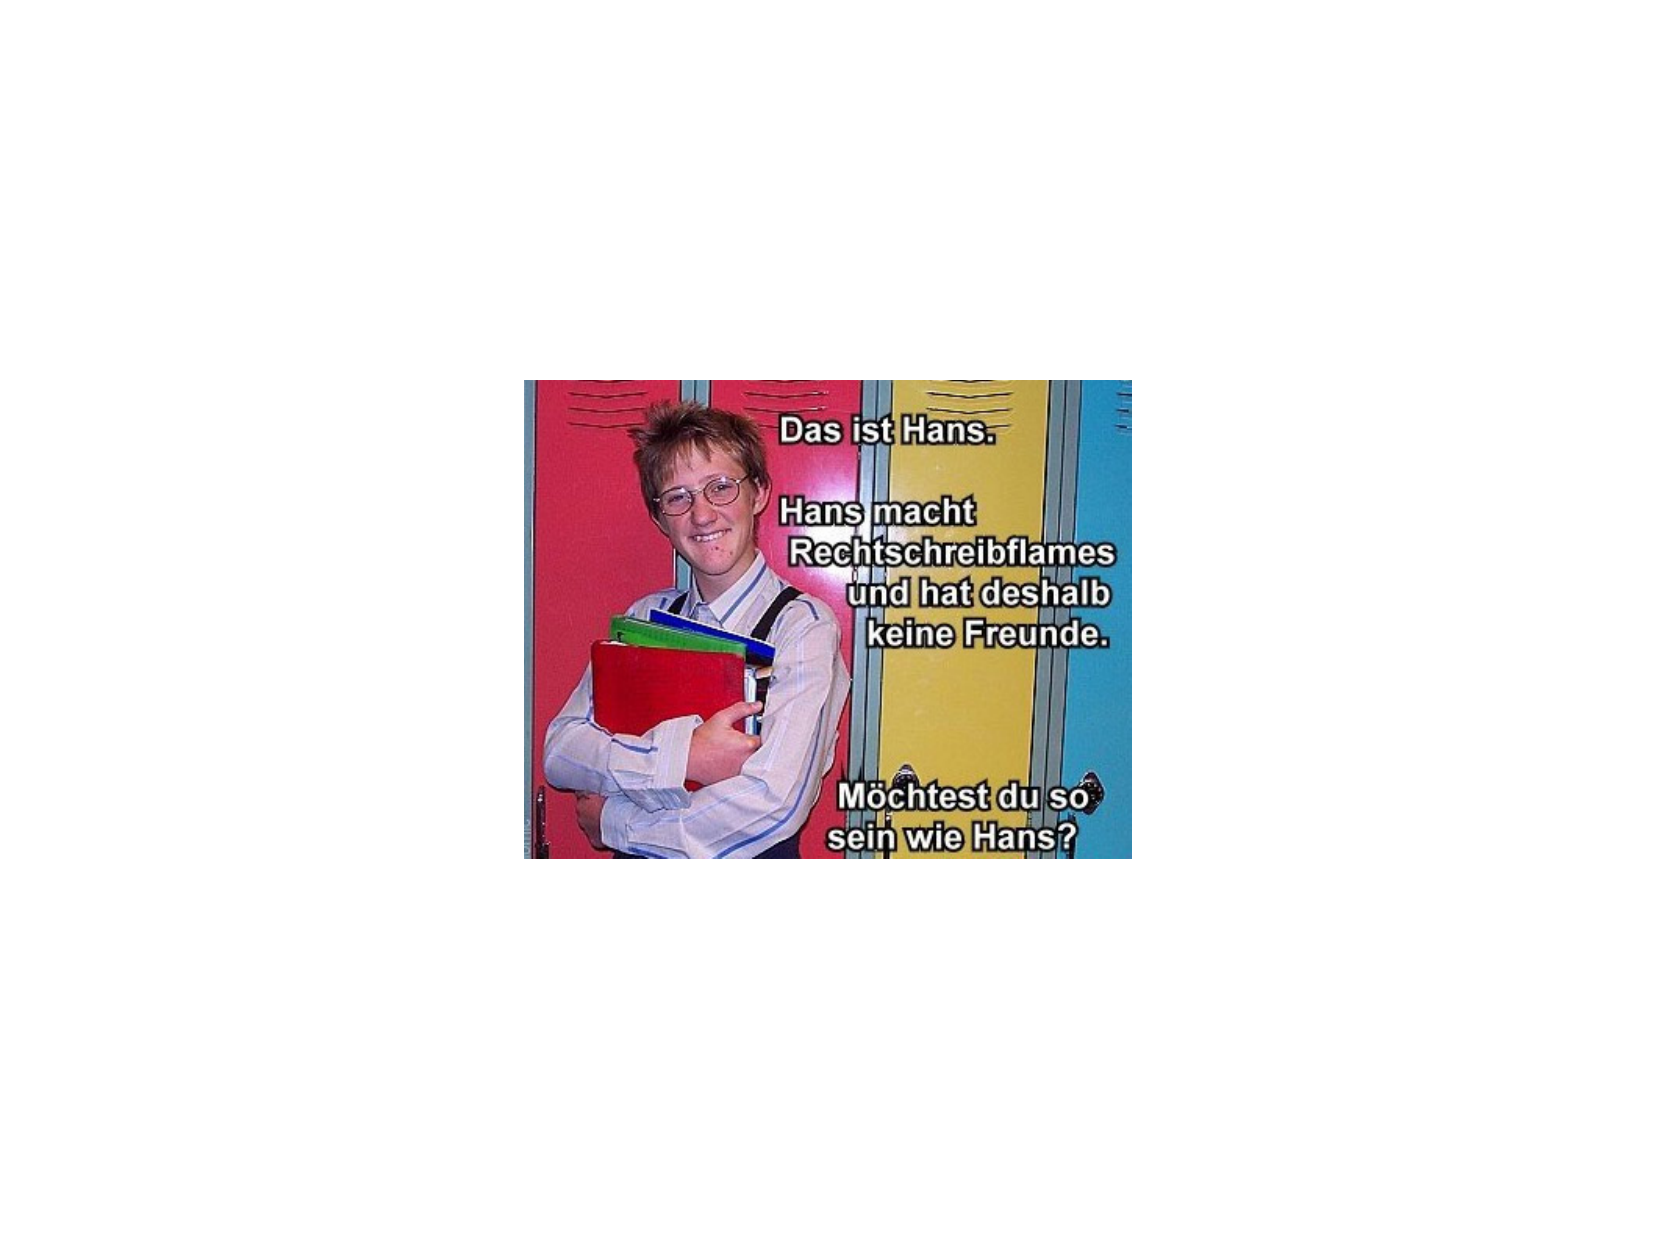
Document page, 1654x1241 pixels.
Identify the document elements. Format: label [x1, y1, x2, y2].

picture [524, 380, 1132, 859]
